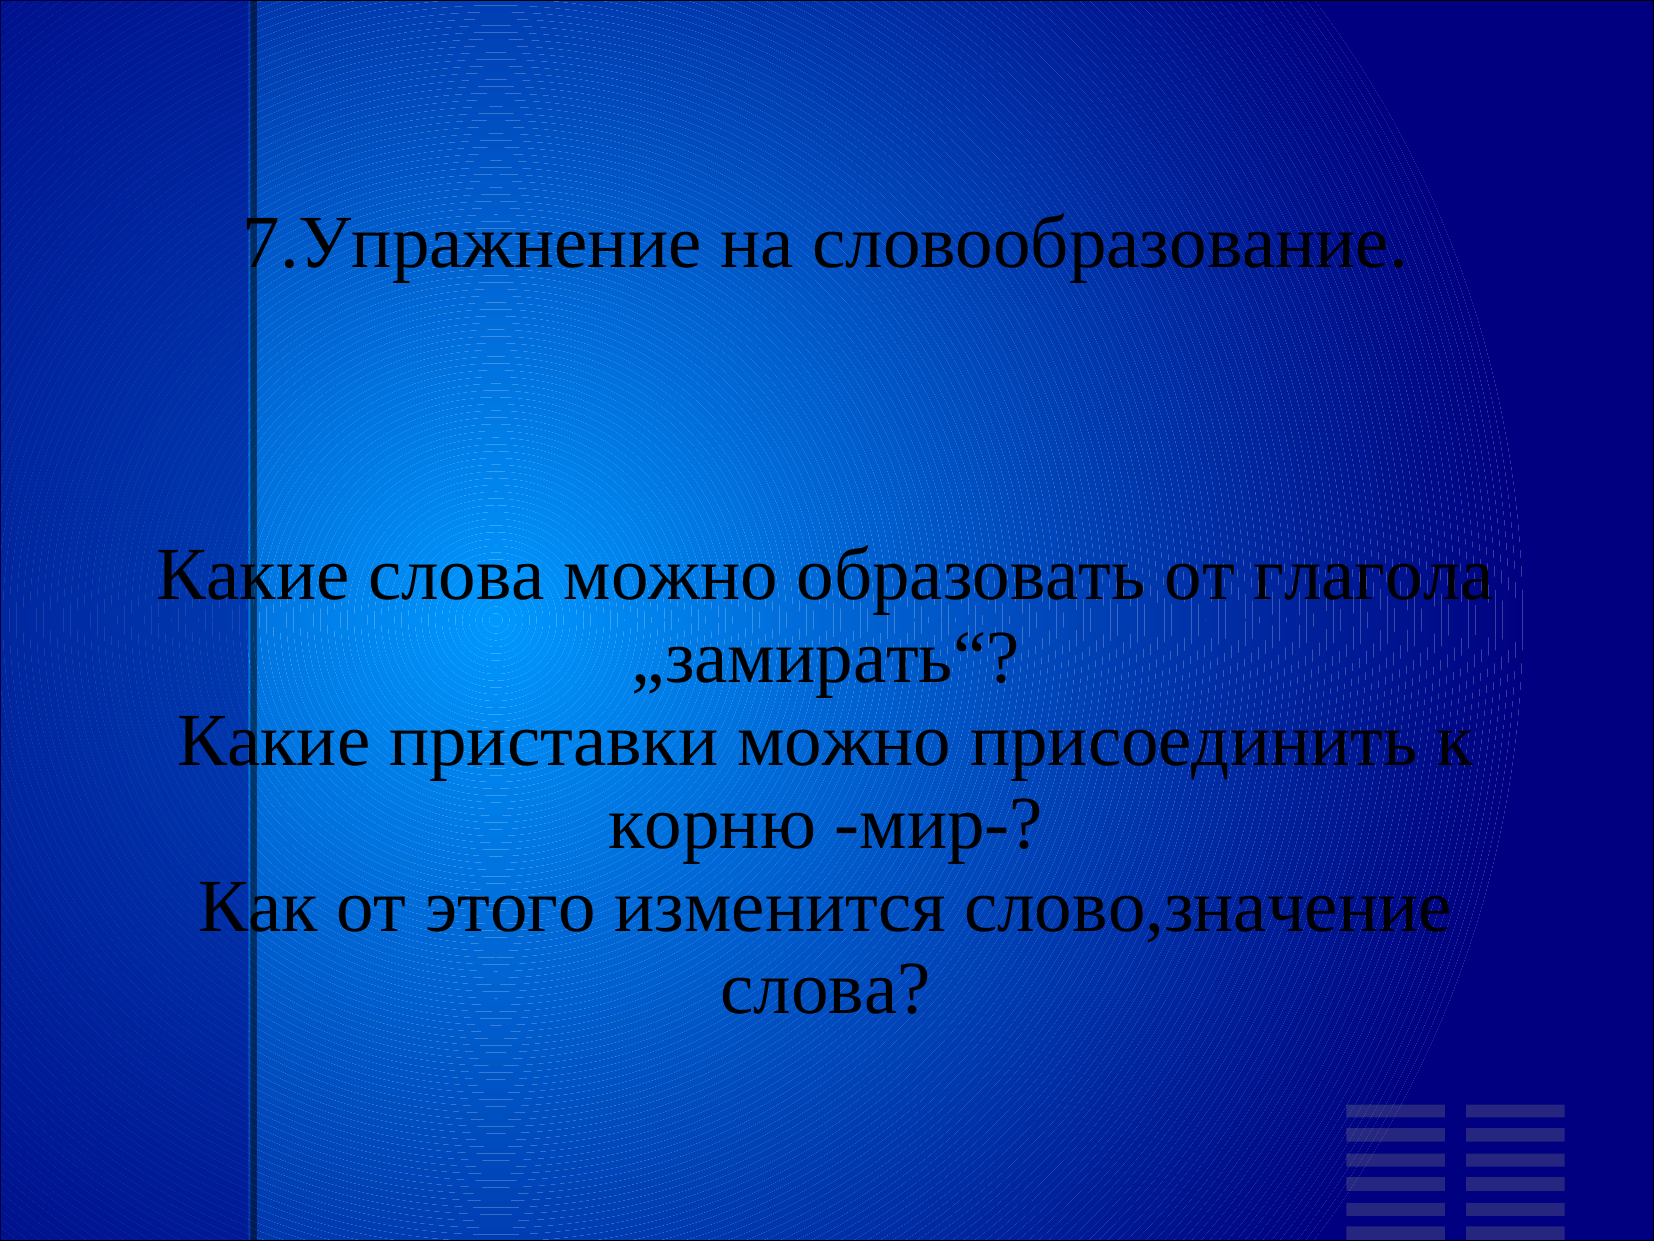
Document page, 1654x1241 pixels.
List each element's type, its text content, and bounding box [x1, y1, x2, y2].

subtitle 7.Упражнение на словообразование. Какие слова можно образовать от глагола „замирать“? Какие приставки можно присоединить к корню -мир-? Как от этого изменится слово,значение слова? [119, 104, 1533, 1126]
